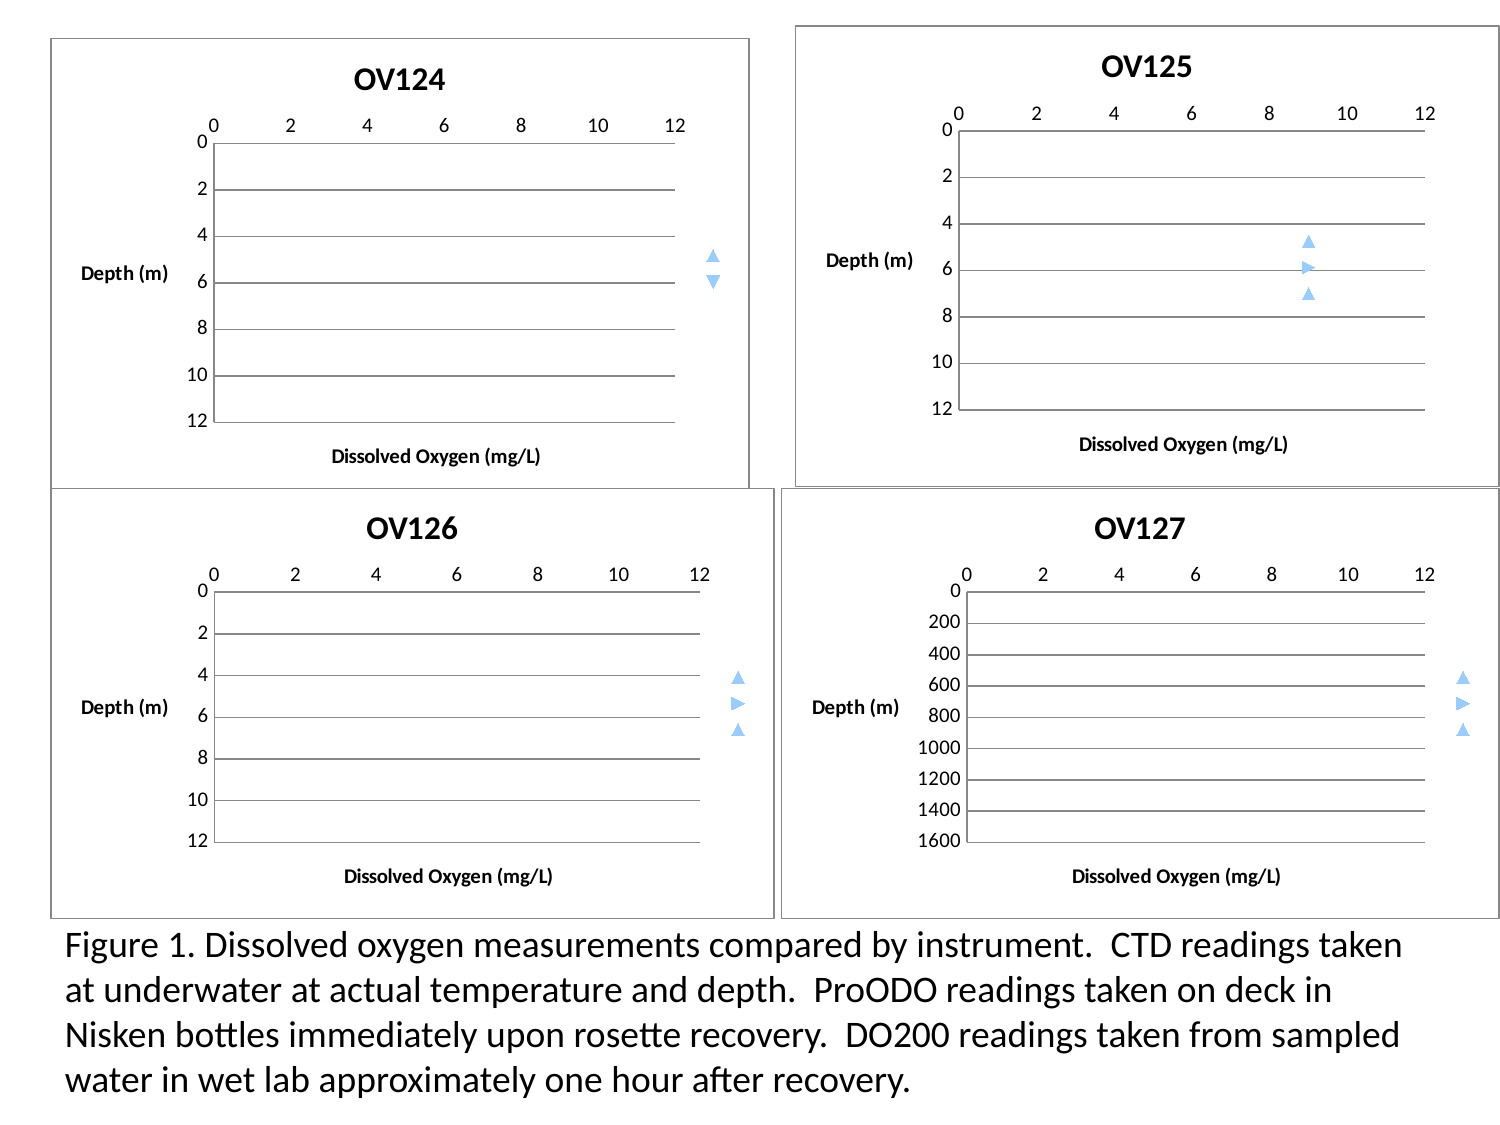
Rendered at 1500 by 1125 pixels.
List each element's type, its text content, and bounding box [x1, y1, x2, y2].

chart [780, 24, 1500, 920]
chart [50, 37, 775, 920]
text_box Figure 1. Dissolved oxygen measurements compared by instrument. CTD readings taken at underwater at actual temperature and depth. ProODO readings taken on deck in Nisken bottles immediately upon rosette recovery. DO200 readings taken from sampled water in wet lab approximately one hour after recovery. [50, 912, 1450, 1108]
